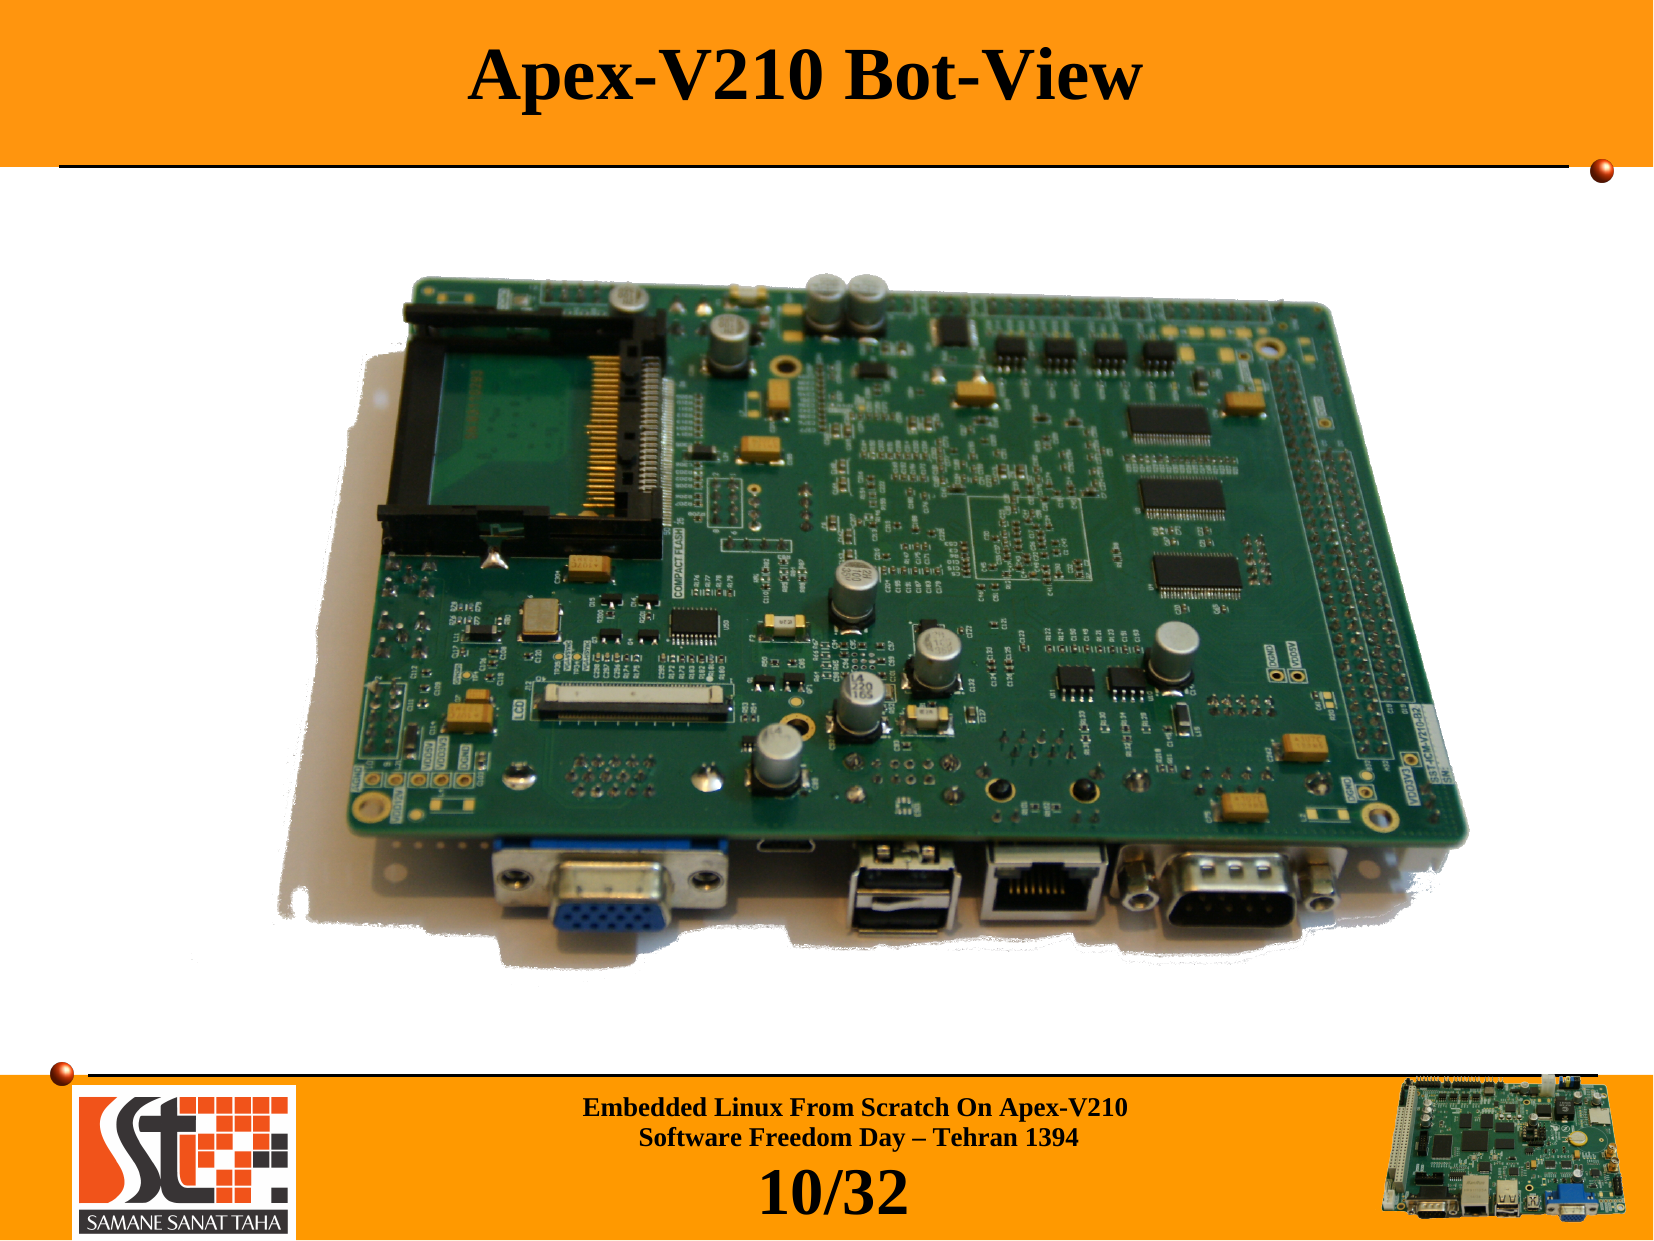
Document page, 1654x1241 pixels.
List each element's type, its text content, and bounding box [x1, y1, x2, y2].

picture [72, 1085, 296, 1241]
title Apex-V210 Bot-View [60, 25, 1551, 124]
picture [1371, 1074, 1626, 1236]
picture [97, 242, 1630, 995]
